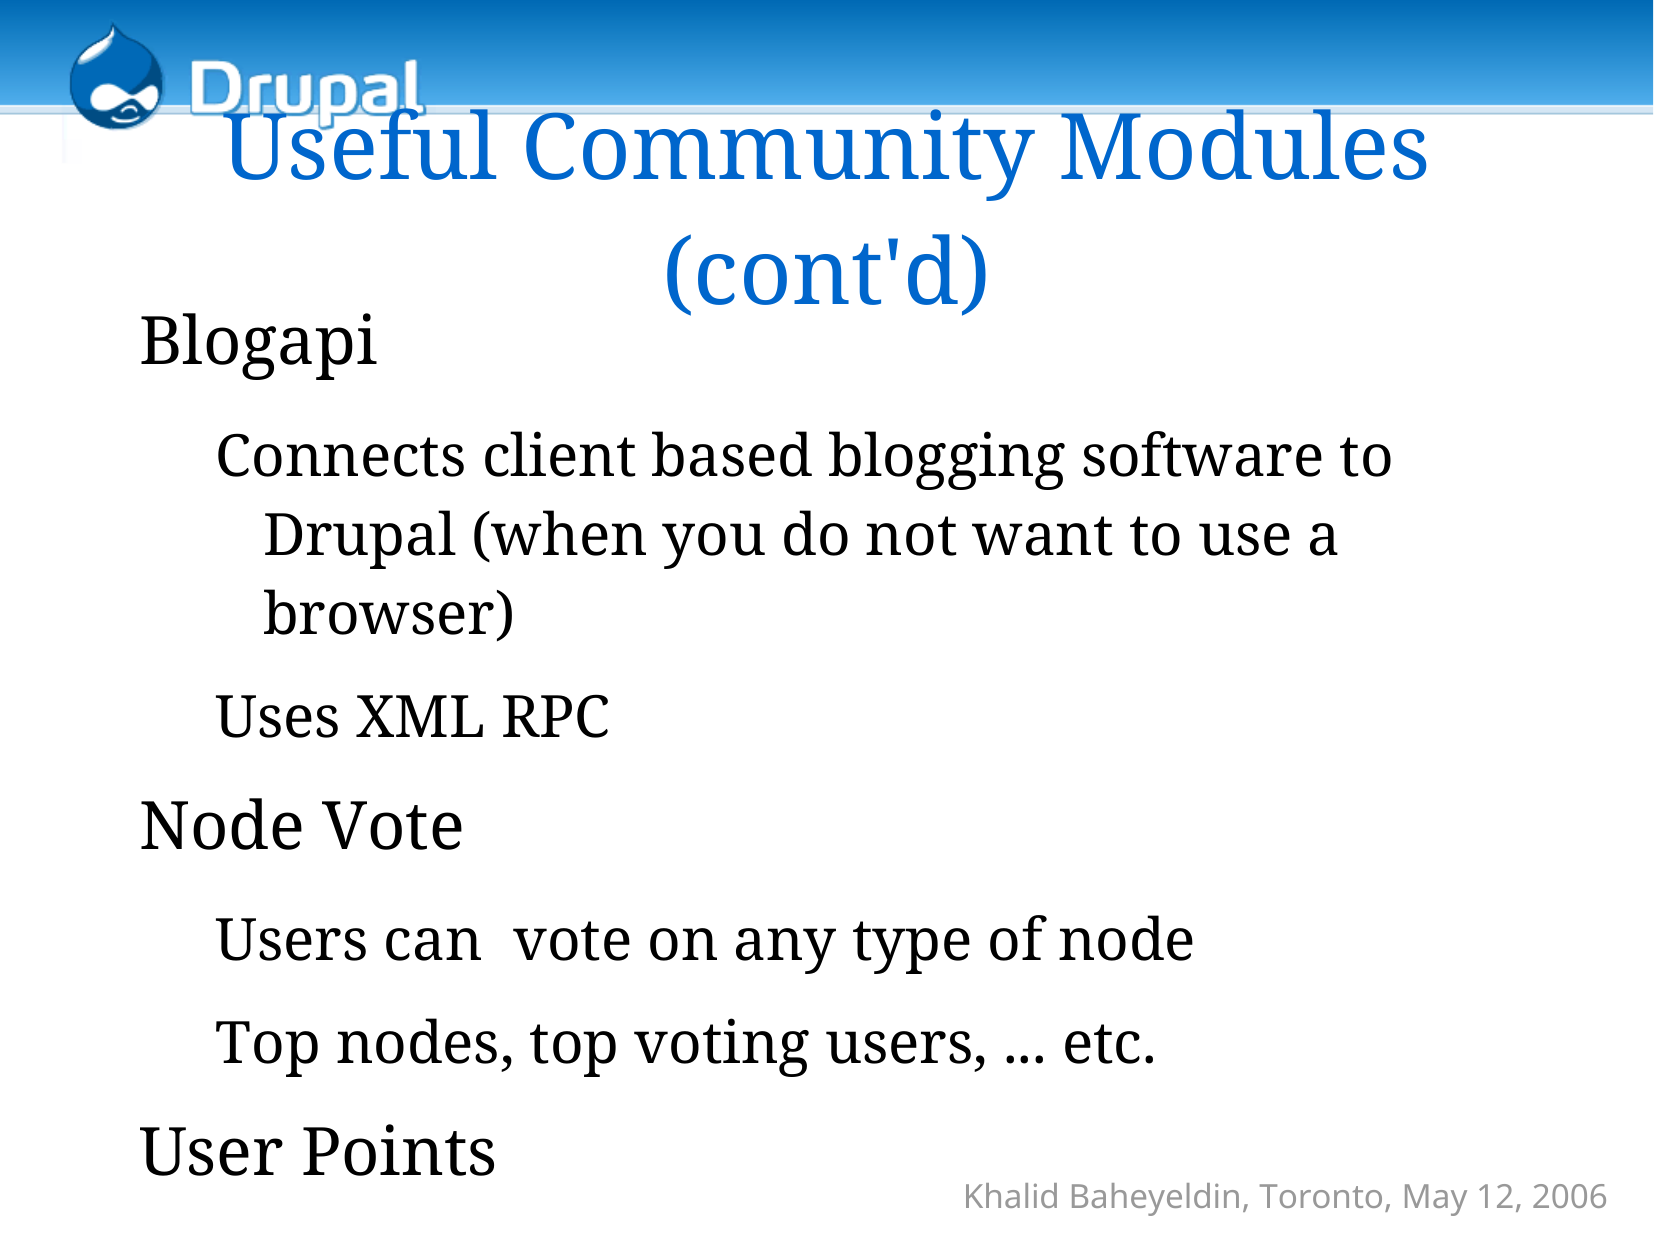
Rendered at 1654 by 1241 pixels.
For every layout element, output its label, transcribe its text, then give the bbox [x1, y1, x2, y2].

title Useful Community Modules (cont'd) [121, 102, 1533, 293]
picture [0, 0, 1654, 1241]
list Blogapi Connects client based blogging software to Drupal (when you do not want to use a browser) Uses XML RPC Node Vote Users can vote on any type of node Top nodes, top voting users, ... etc. User Points User gain and lose points for doing certain actions (posting, commenting, voting, inviting others [121, 293, 1533, 1158]
